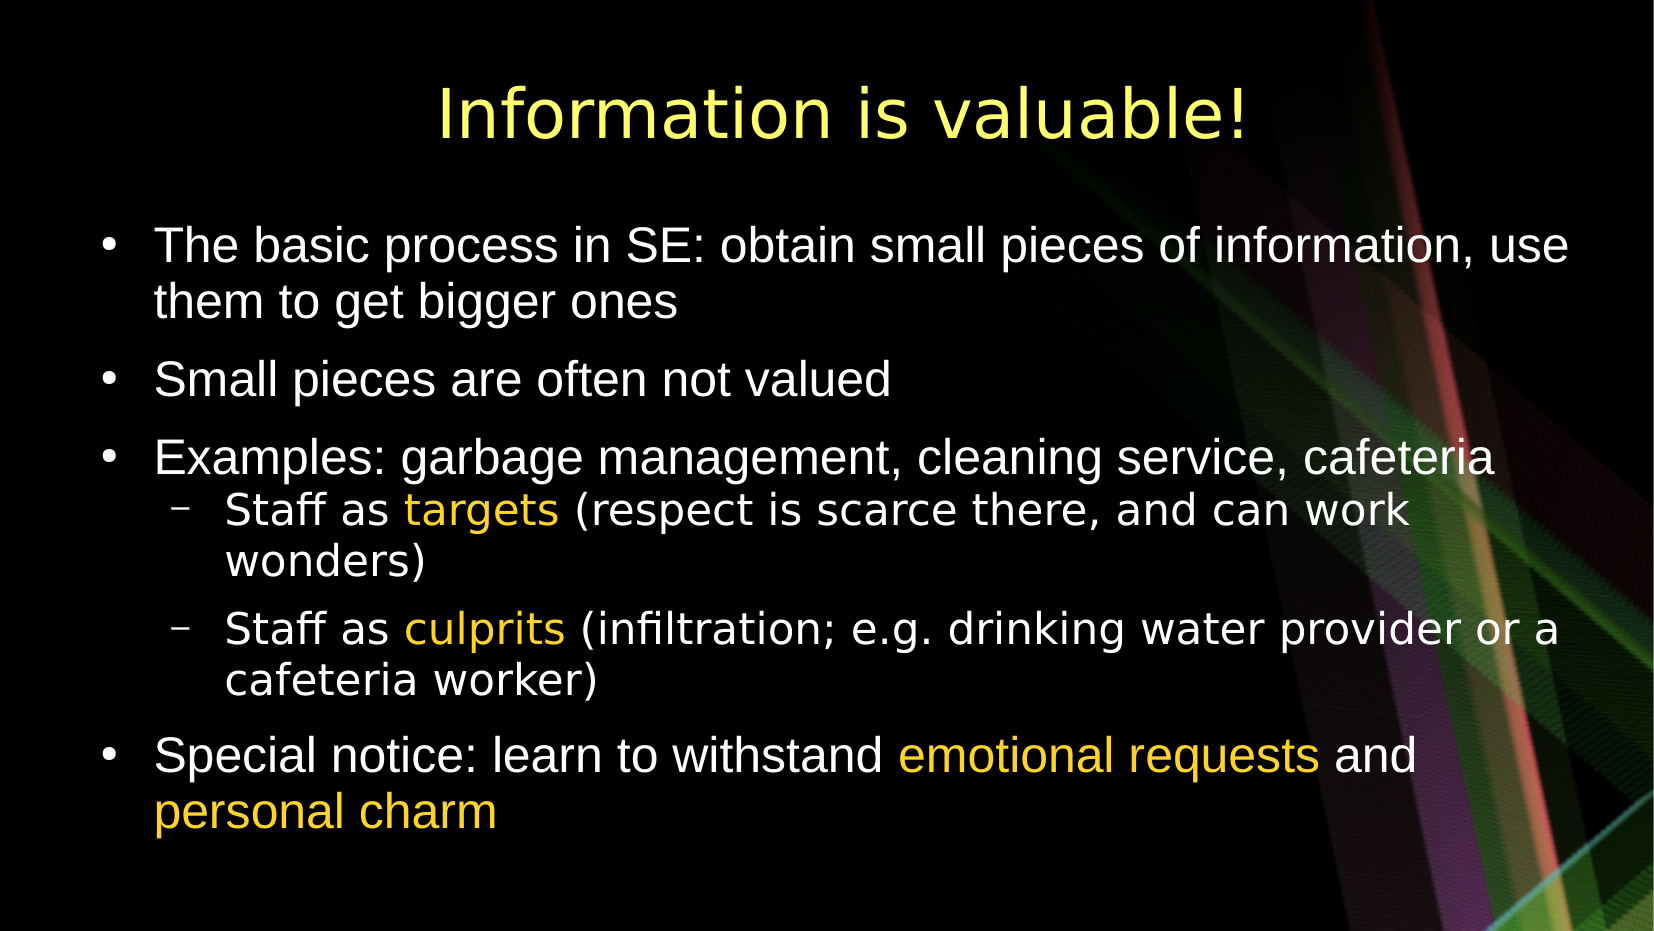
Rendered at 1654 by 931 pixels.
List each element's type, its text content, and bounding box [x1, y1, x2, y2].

list The basic process in SE: obtain small pieces of information, use them to get bigger ones Small pieces are often not valued Examples: garbage management, cleaning service, cafeteria Staff as targets (respect is scarce there, and can work wonders) Staff as culprits (infiltration; e.g. drinking water provider or a cafeteria worker) Special notice: learn to withstand emotional requests and personal charm [82, 217, 1607, 898]
picture [0, 0, 1654, 931]
title Information is valuable! [82, 37, 1607, 193]
